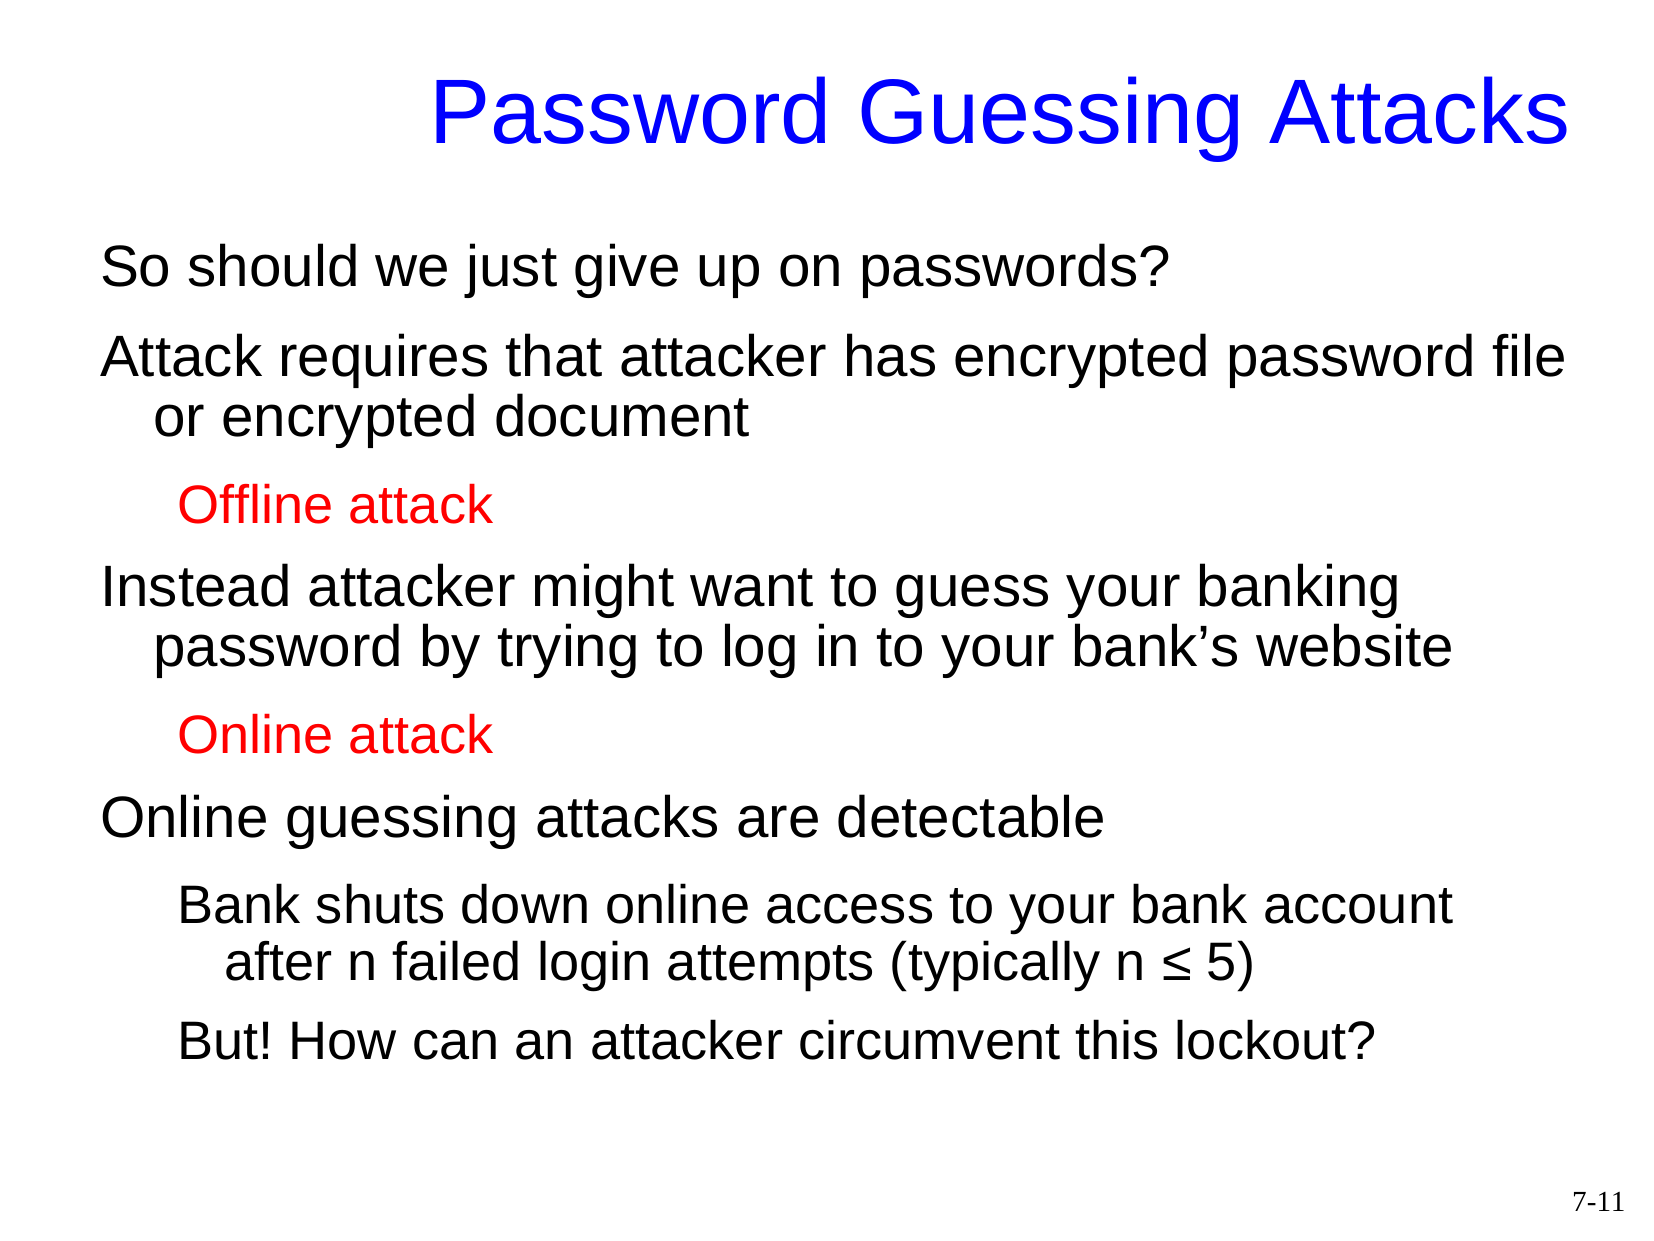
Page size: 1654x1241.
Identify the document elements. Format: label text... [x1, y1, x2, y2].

title Password Guessing Attacks [84, 11, 1573, 218]
list So should we just give up on passwords? Attack requires that attacker has encrypted password file or encrypted document Offline attack Instead attacker might want to guess your banking password by trying to log in to your bank’s website Online attack Online guessing attacks are detectable Bank shuts down online access to your bank account after n failed login attempts (typically n ≤ 5) But! How can an attacker circumvent this lockout? [82, 237, 1571, 1170]
